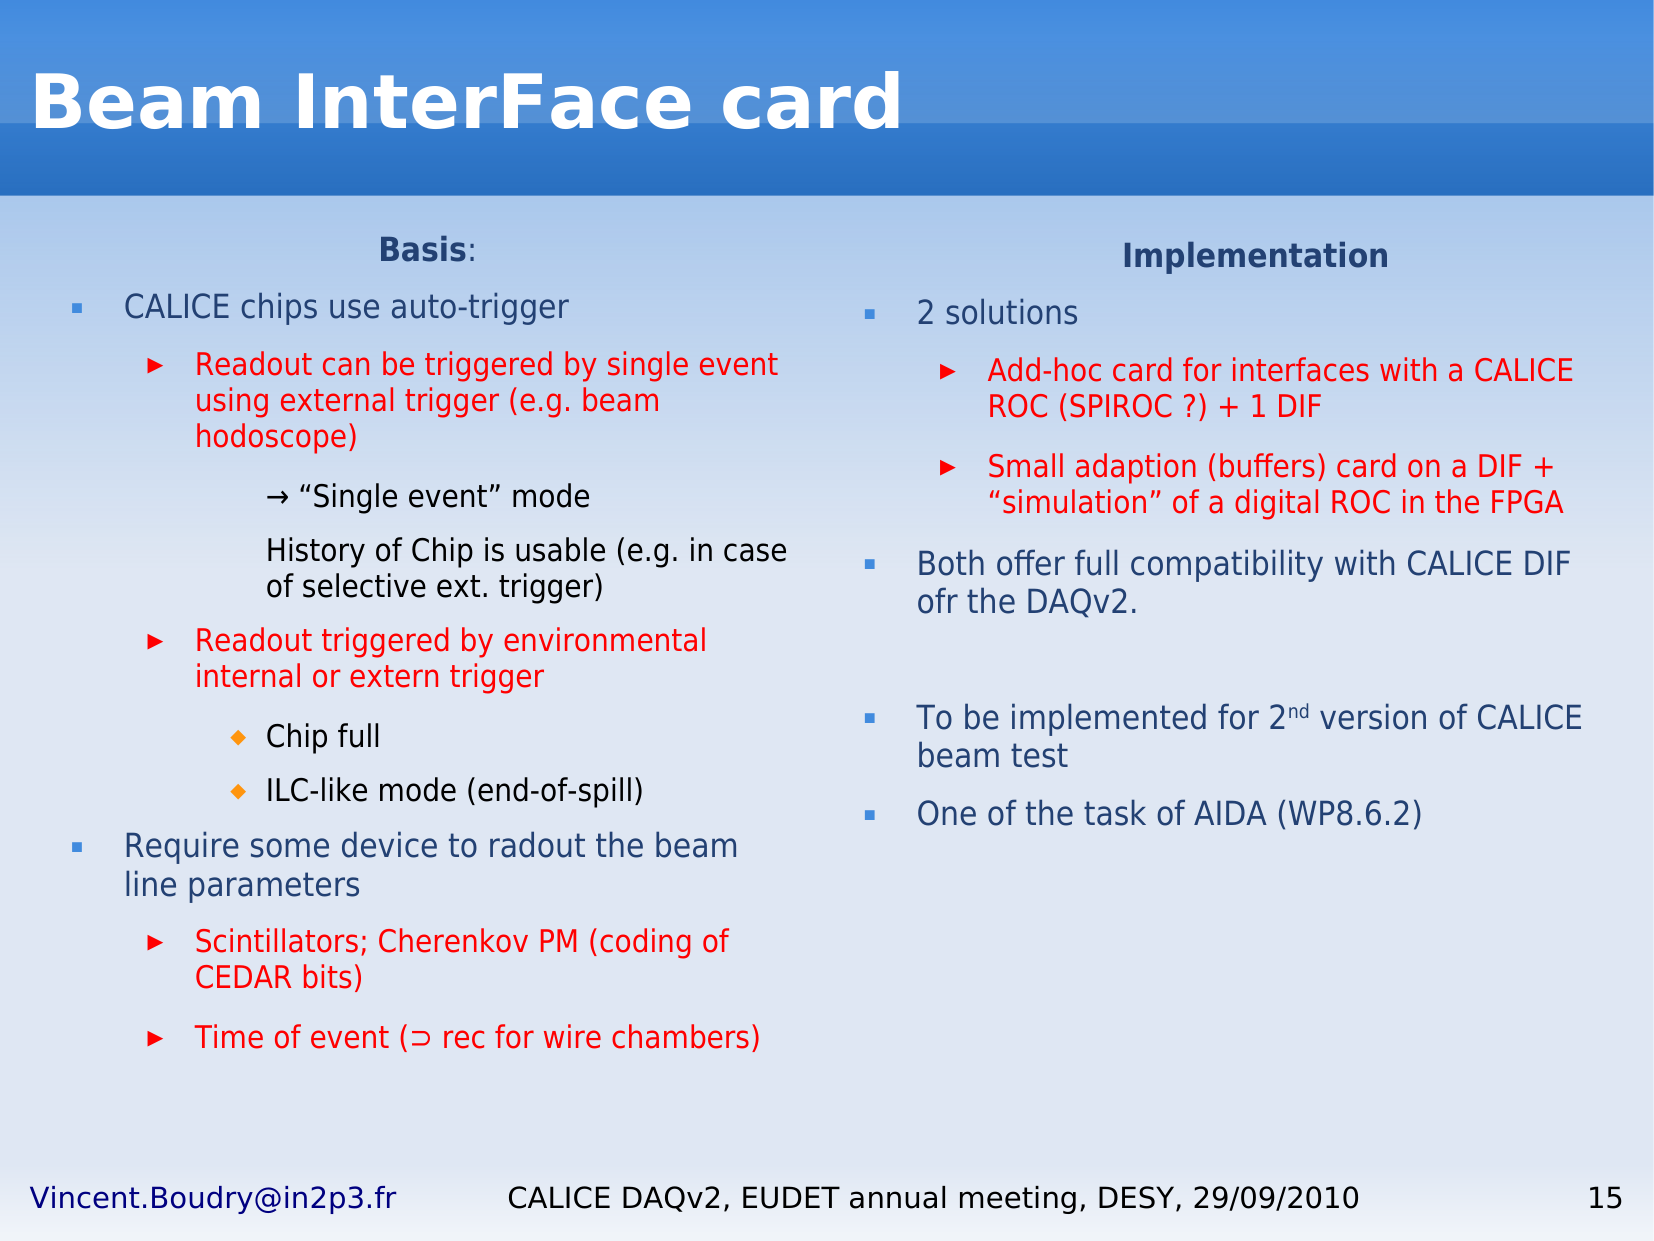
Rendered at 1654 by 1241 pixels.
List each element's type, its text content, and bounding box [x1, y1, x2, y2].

title Beam InterFace card [29, 0, 1654, 207]
list Basis: CALICE chips use auto-trigger Readout can be triggered by single event using external trigger (e.g. beam hodoscope) → “Single event” mode History of Chip is usable (e.g. in case of selective ext. trigger) Readout triggered by environmental internal or extern trigger Chip full ILC-like mode (end-of-spill) Require some device to radout the beam line parameters Scintillators; Cherenkov PM (coding of CEDAR bits) Time of event (⊃ rec for wire chambers) [53, 230, 803, 1146]
list Implementation 2 solutions Add-hoc card for interfaces with a CALICE ROC (SPIROC ?) + 1 DIF Small adaption (buffers) card on a DIF + “simulation” of a digital ROC in the FPGA Both offer full compatibility with CALICE DIF ofr the DAQv2. To be implemented for 2nd version of CALICE beam test One of the task of AIDA (WP8.6.2) [845, 236, 1596, 1152]
picture [0, 0, 1654, 1241]
